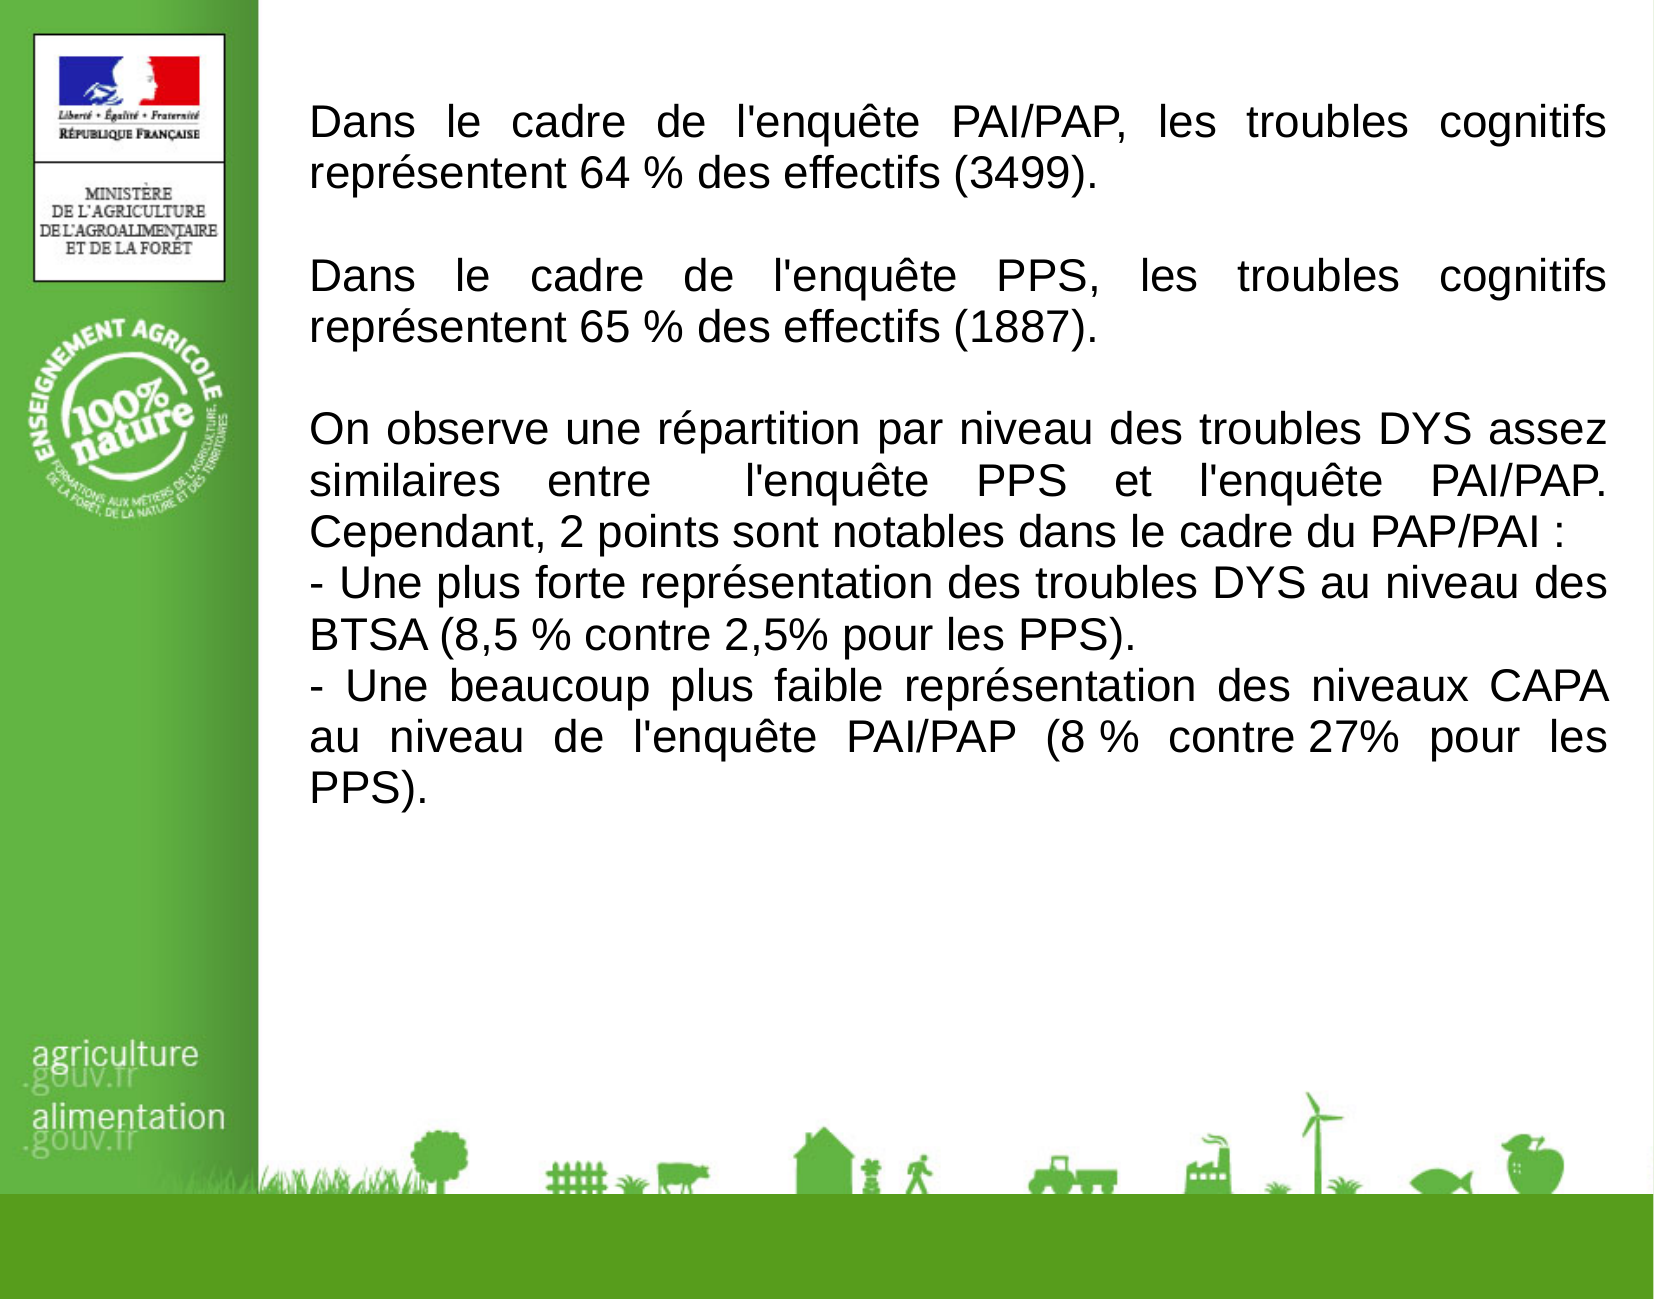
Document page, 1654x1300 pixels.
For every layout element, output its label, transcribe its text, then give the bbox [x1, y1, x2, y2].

picture [0, 0, 1654, 1194]
text_box Dans le cadre de l'enquête PAI/PAP, les troubles cognitifs représentent 64 % des effectifs (3499). Dans le cadre de l'enquête PPS, les troubles cognitifs représentent 65 % des effectifs (1887). On observe une répartition par niveau des troubles DYS assez similaires entre l'enquête PPS et l'enquête PAI/PAP. Cependant, 2 points sont notables dans le cadre du PAP/PAI : - Une plus forte représentation des troubles DYS au niveau des BTSA (8,5 % contre 2,5% pour les PPS). - Une beaucoup plus faible représentation des niveaux CAPA au niveau de l'enquête PAI/PAP (8 % contre 27% pour les PPS). [295, 88, 1625, 857]
